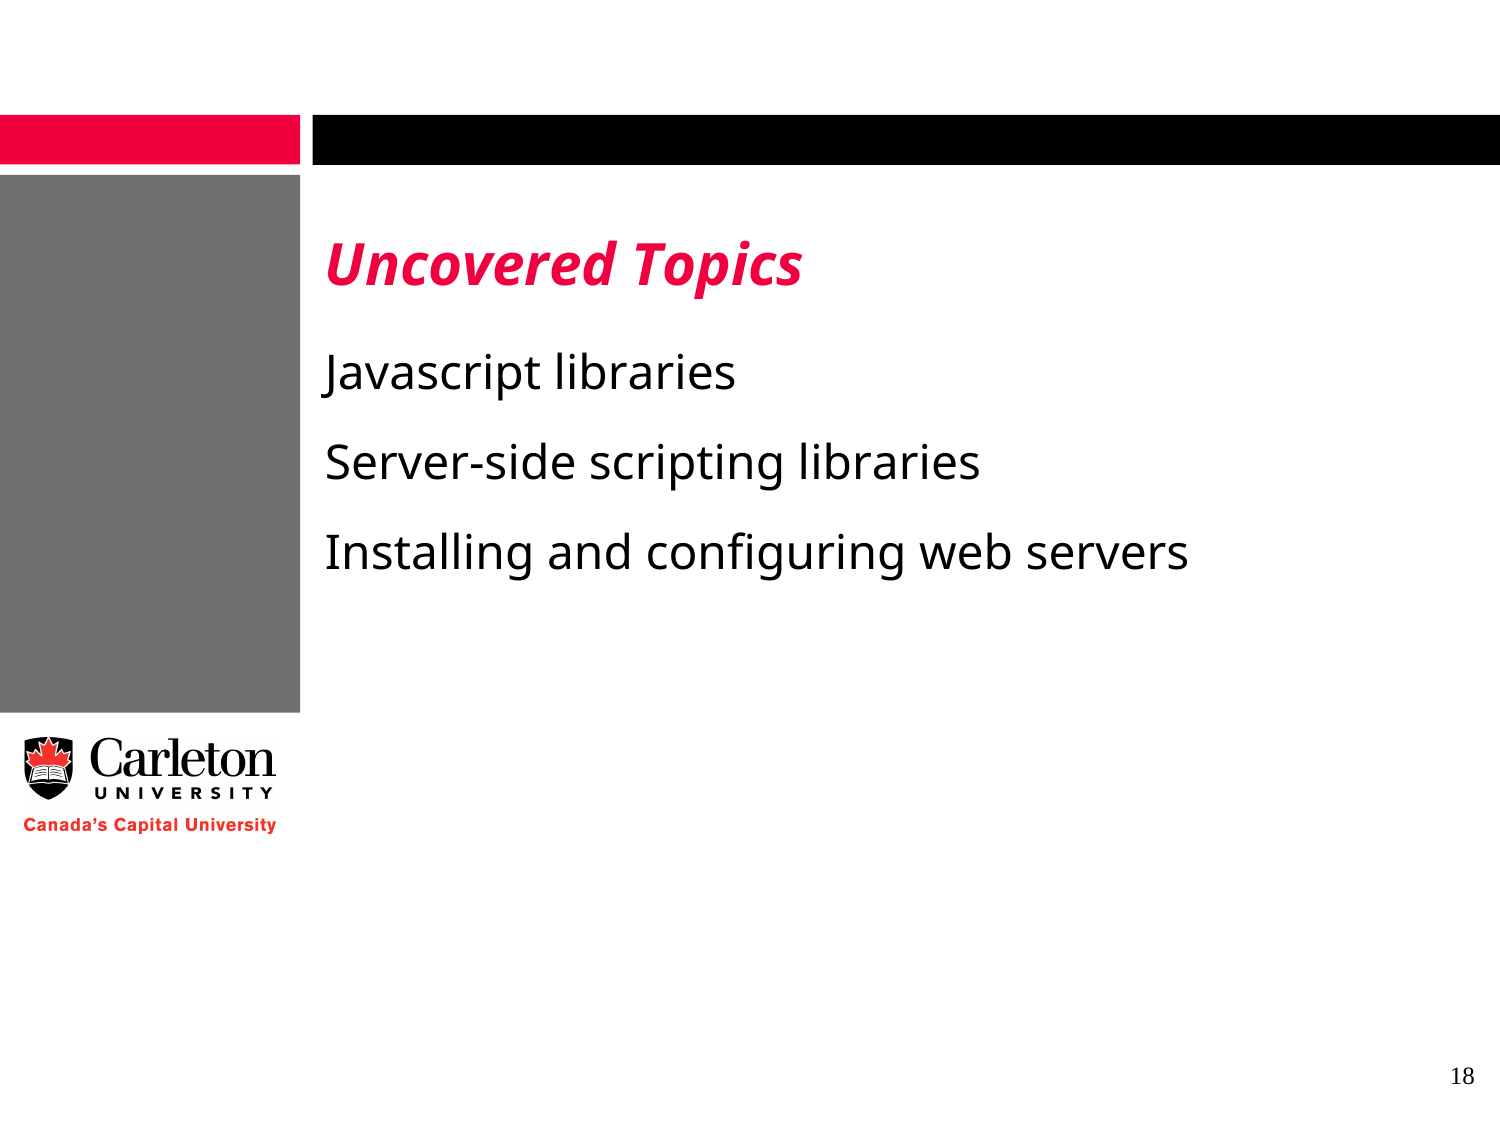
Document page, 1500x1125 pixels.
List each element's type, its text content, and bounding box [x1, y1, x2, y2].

title Uncovered Topics [324, 194, 1450, 324]
picture [24, 737, 276, 834]
list Javascript libraries Server-side scripting libraries Installing and configuring web servers [324, 324, 1450, 1036]
